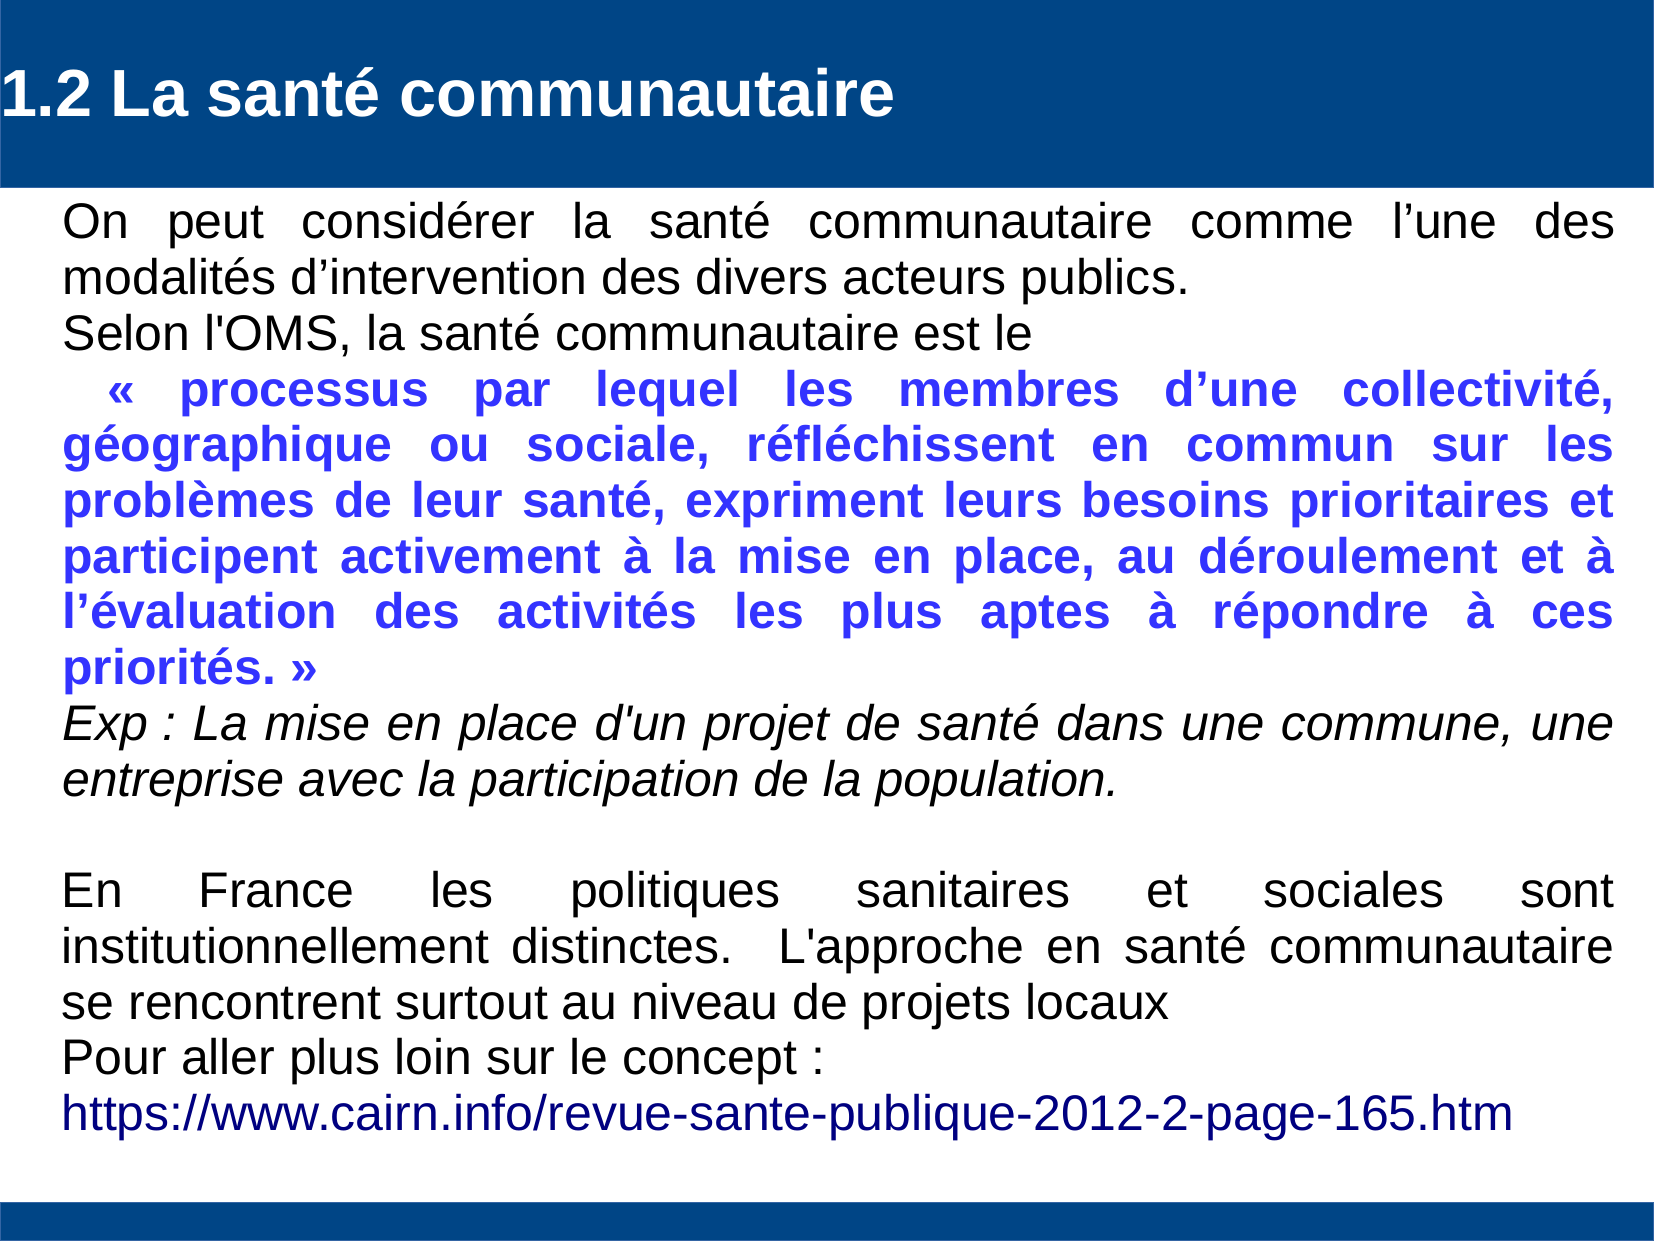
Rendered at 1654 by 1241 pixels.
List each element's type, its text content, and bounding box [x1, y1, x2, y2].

text_box On peut considérer la santé communautaire comme l’une des modalités d’intervention des divers acteurs publics. Selon l'OMS, la santé communautaire est le « processus par lequel les membres d’une collectivité, géographique ou sociale, réfléchissent en commun sur les problèmes de leur santé, expriment leurs besoins prioritaires et participent activement à la mise en place, au déroulement et à l’évaluation des activités les plus aptes à répondre à ces priorités. » Exp : La mise en place d'un projet de santé dans une commune, une entreprise avec la participation de la population. En France les politiques sanitaires et sociales sont institutionnellement distinctes. L'approche en santé communautaire se rencontrent surtout au niveau de projets locaux Pour aller plus loin sur le concept : https://www.cairn.info/revue-sante-publique-2012-2-page-165.htm [46, 186, 1632, 1241]
title 1.2 La santé communautaire [0, 0, 1654, 188]
